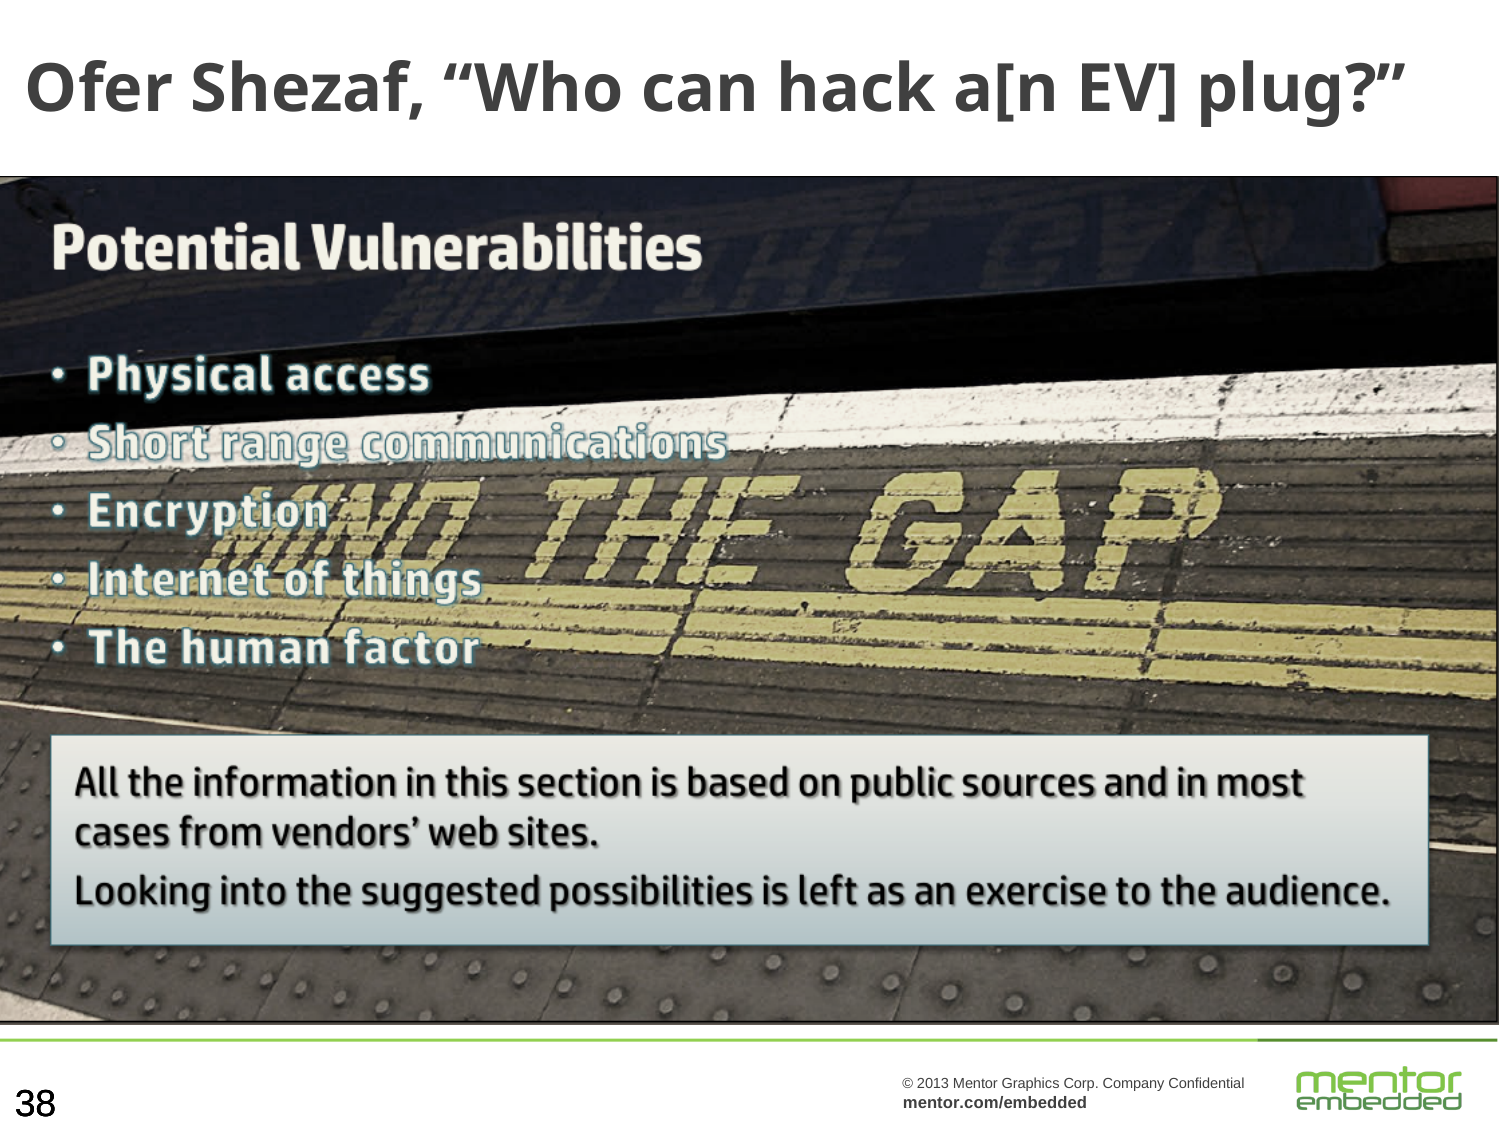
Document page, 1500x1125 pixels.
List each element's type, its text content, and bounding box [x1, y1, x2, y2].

title Ofer Shezaf, “Who can hack a[n EV] plug?” [24, 12, 1488, 125]
picture [0, 176, 1499, 1026]
picture [1292, 1062, 1464, 1114]
